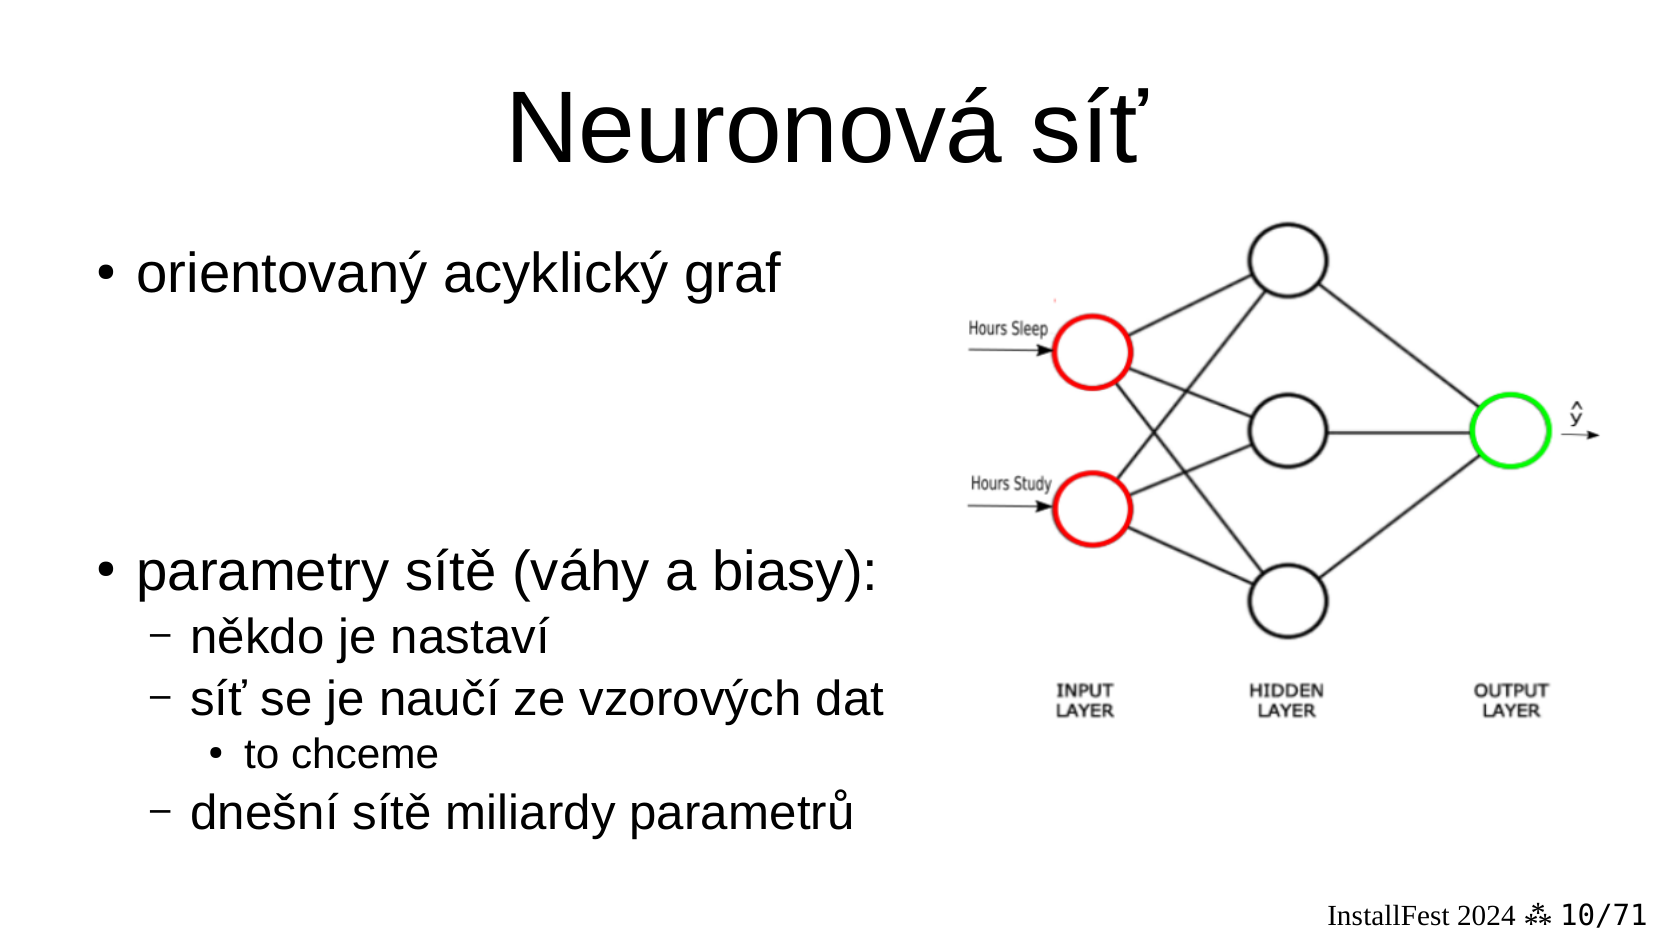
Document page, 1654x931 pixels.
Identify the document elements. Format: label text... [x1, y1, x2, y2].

title Neuronová síť [82, 41, 1571, 214]
picture [944, 195, 1613, 751]
list orientovaný acyklický graf parametry sítě (váhy a biasy): někdo je nastaví síť se je naučí ze vzorových dat to chceme dnešní sítě miliardy parametrů [82, 241, 1571, 842]
